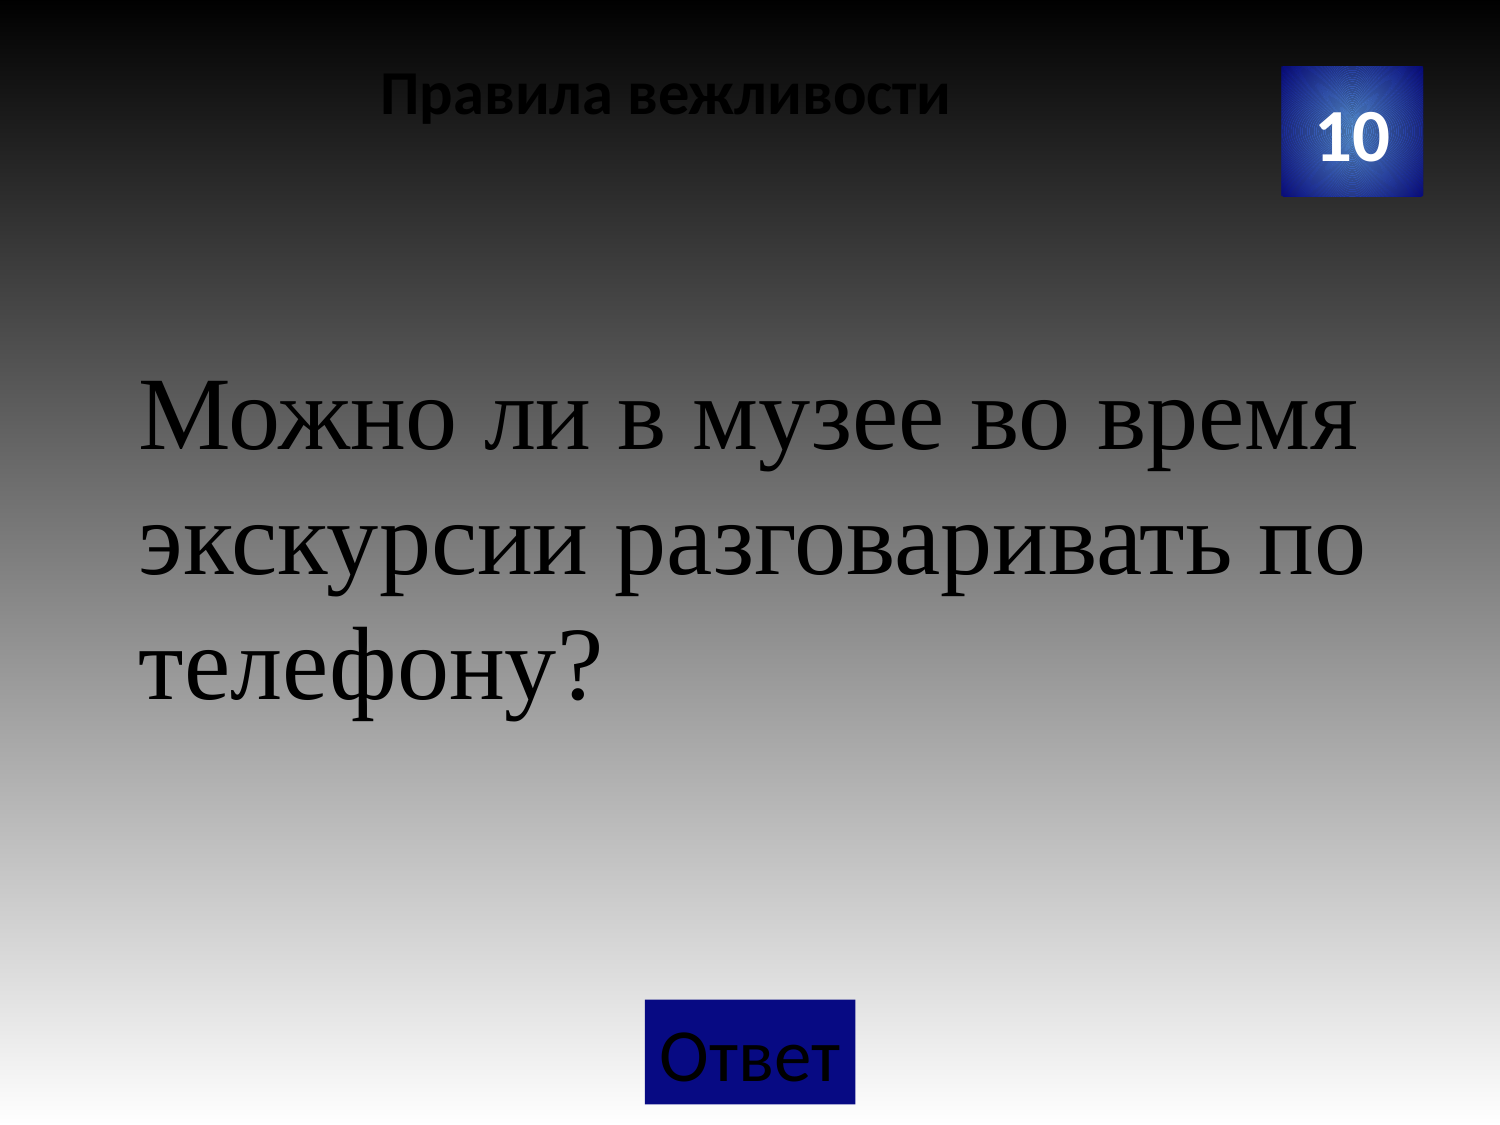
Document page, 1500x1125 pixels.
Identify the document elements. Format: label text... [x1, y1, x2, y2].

title Правила вежливости [75, 45, 1258, 233]
list Можно ли в музее во время экскурсии разговаривать по телефону? [123, 338, 1425, 1000]
text_box 10 [1281, 66, 1424, 197]
